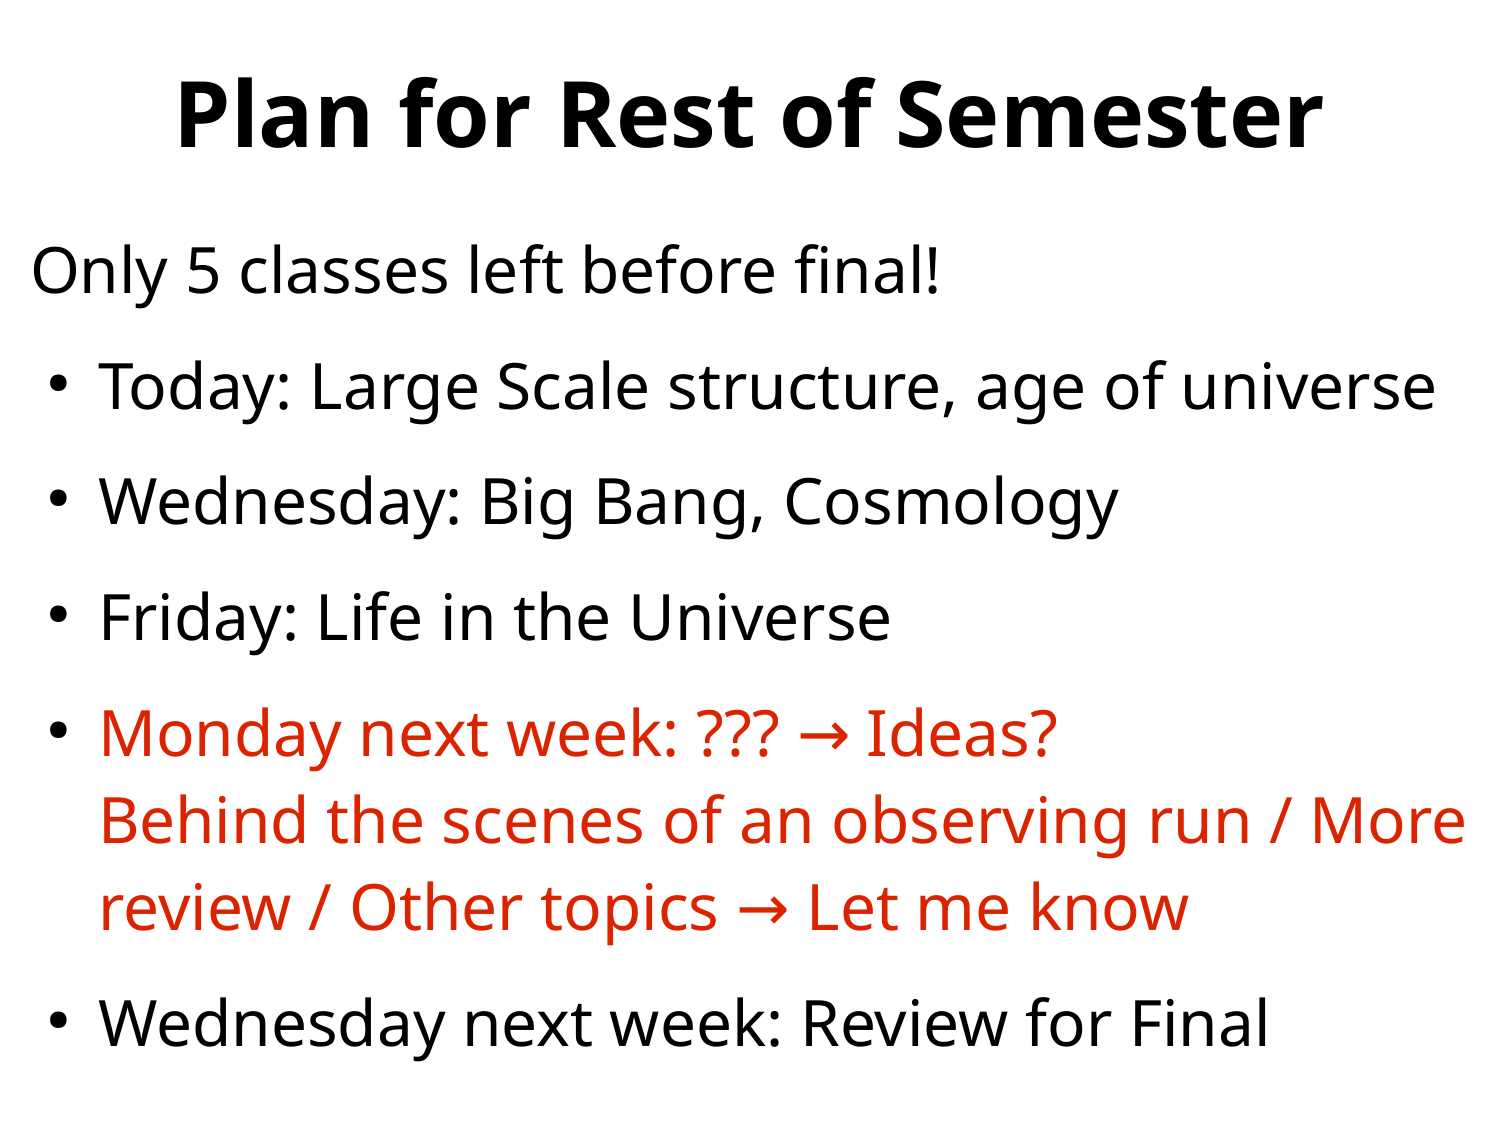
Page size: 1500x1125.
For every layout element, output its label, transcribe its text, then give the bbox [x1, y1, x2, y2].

list Only 5 classes left before final! Today: Large Scale structure, age of universe Wednesday: Big Bang, Cosmology Friday: Life in the Universe Monday next week: ??? → Ideas? Behind the scenes of an observing run / More review / Other topics → Let me know Wednesday next week: Review for Final [30, 224, 1471, 1081]
title Plan for Rest of Semester [30, 29, 1471, 196]
